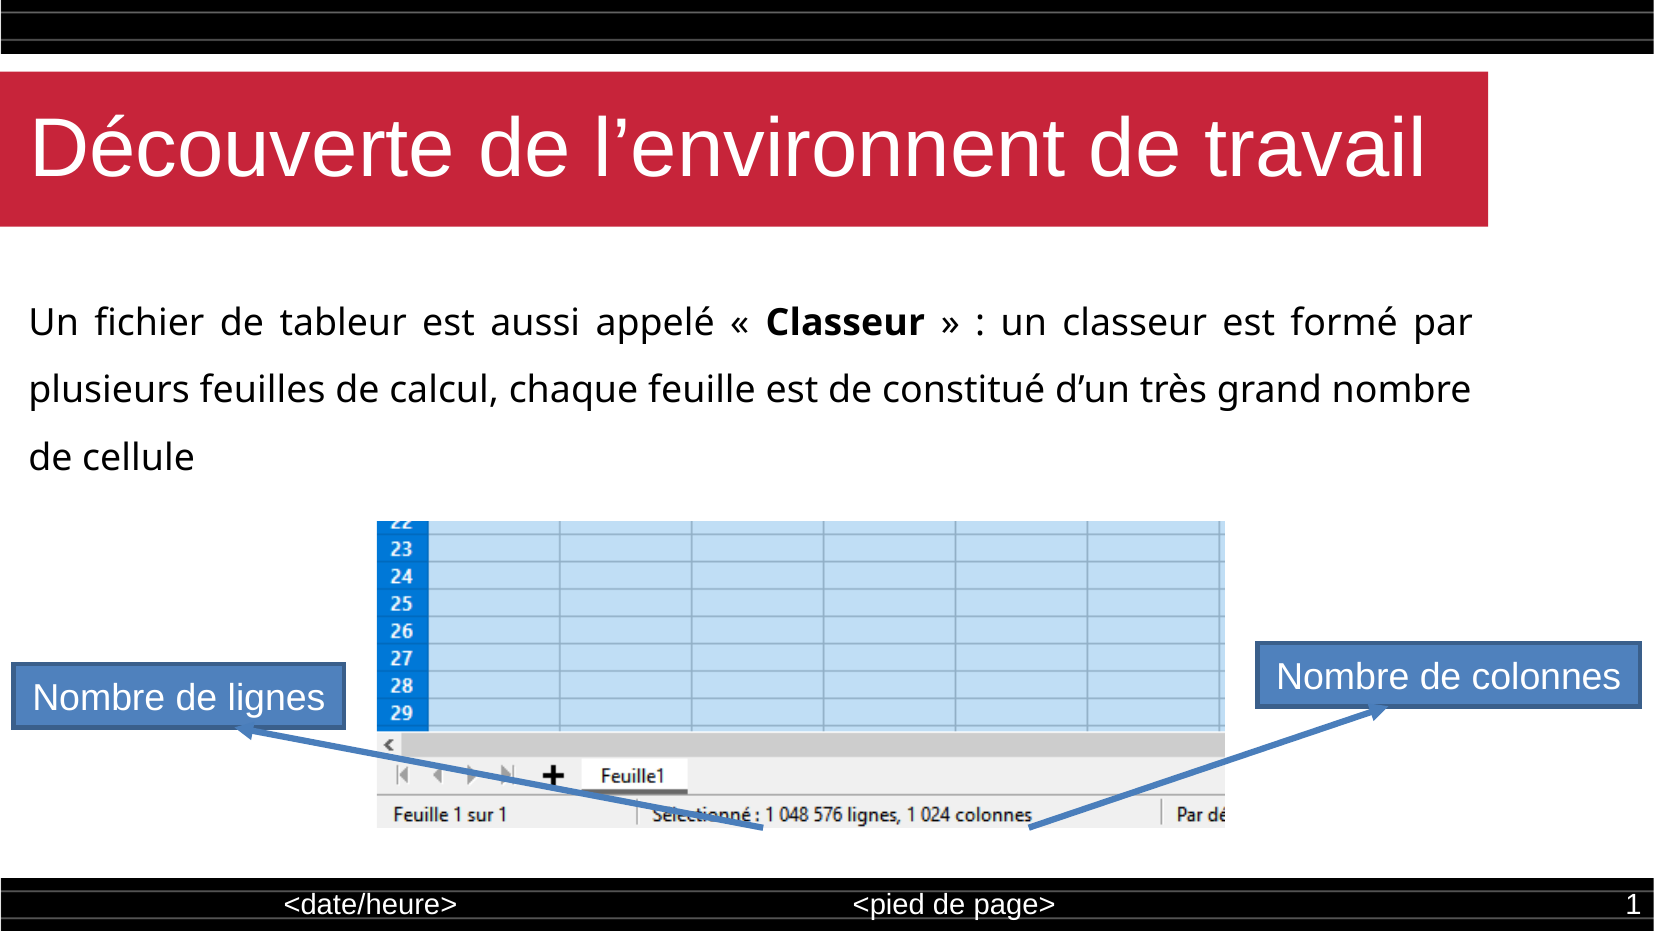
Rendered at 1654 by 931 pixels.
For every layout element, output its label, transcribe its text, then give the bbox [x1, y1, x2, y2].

picture [0, 878, 1654, 931]
title Découverte de l’environnent de travail [0, 71, 1489, 227]
picture [376, 521, 1225, 828]
picture [0, 0, 1654, 54]
text_box Nombre de lignes [13, 664, 345, 728]
text_box Un fichier de tableur est aussi appelé « Classeur » : un classeur est formé par plusieurs feuilles de calcul, chaque feuille est de constitué d’un très grand nombre de cellule [13, 267, 1489, 486]
picture [376, 758, 742, 828]
text_box Nombre de colonnes [1257, 642, 1640, 707]
picture [1041, 766, 1225, 828]
